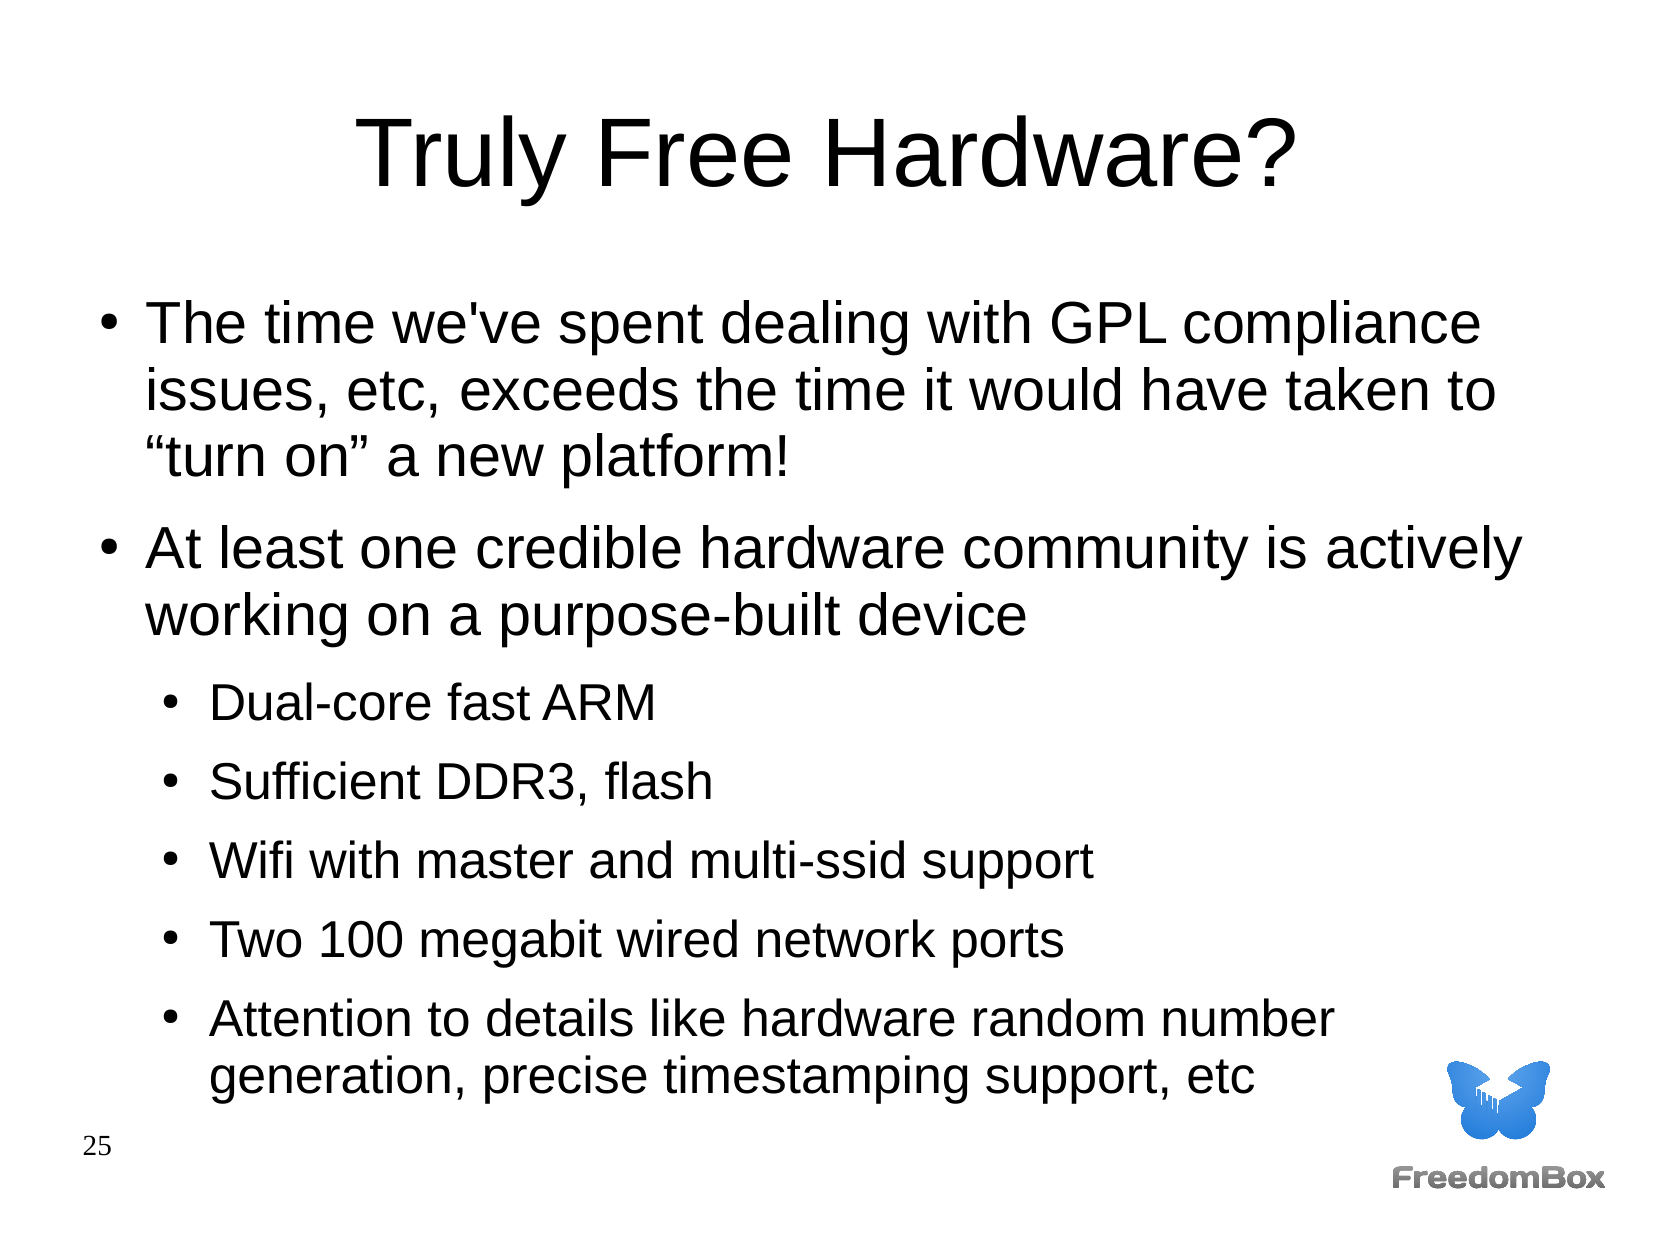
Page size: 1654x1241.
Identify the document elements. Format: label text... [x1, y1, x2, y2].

list The time we've spent dealing with GPL compliance issues, etc, exceeds the time it would have taken to “turn on” a new platform! At least one credible hardware community is actively working on a purpose-built device Dual-core fast ARM Sufficient DDR3, flash Wifi with master and multi-ssid support Two 100 megabit wired network ports Attention to details like hardware random number generation, precise timestamping support, etc [82, 290, 1571, 1109]
title Truly Free Hardware? [82, 49, 1571, 257]
